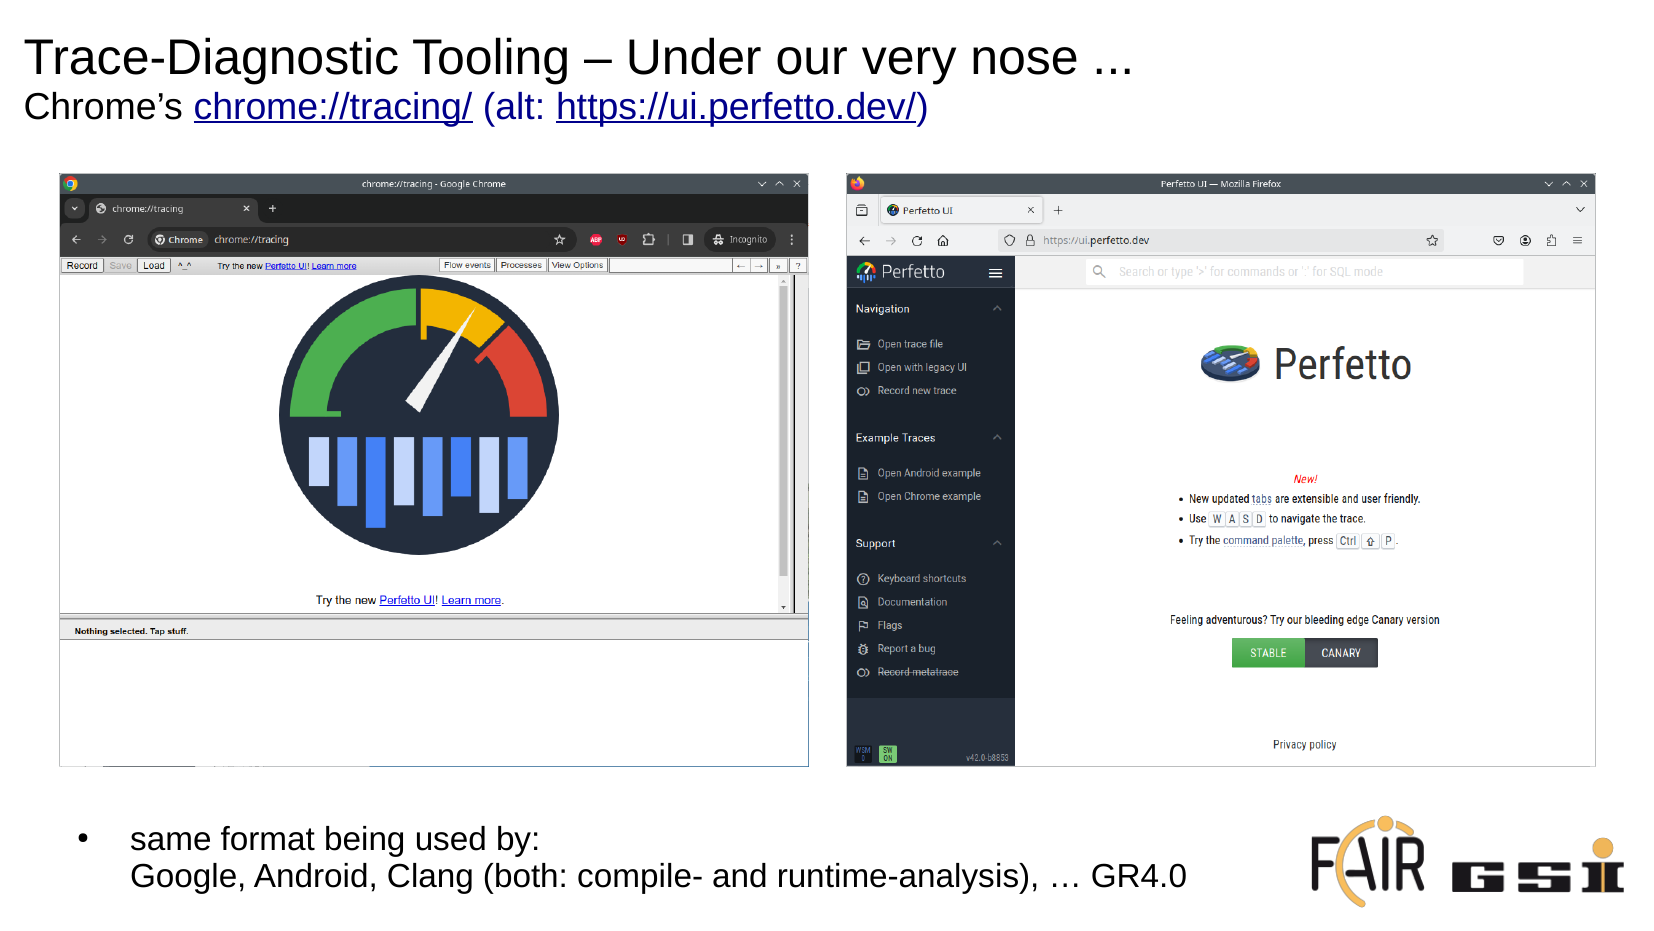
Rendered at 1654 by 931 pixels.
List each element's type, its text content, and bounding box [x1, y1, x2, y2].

title Trace-Diagnostic Tooling – Under our very nose ... Chrome’s chrome://tracing/ (alt: https://ui.perfetto.dev/) [23, 29, 1638, 128]
picture [1311, 904, 1426, 910]
list same format being used by: Google, Android, Clang (both: compile- and runtime-analysis), … GR4.0 [59, 820, 1595, 904]
picture [59, 173, 809, 767]
picture [1595, 836, 1626, 895]
picture [846, 173, 1596, 767]
picture [1311, 814, 1426, 820]
